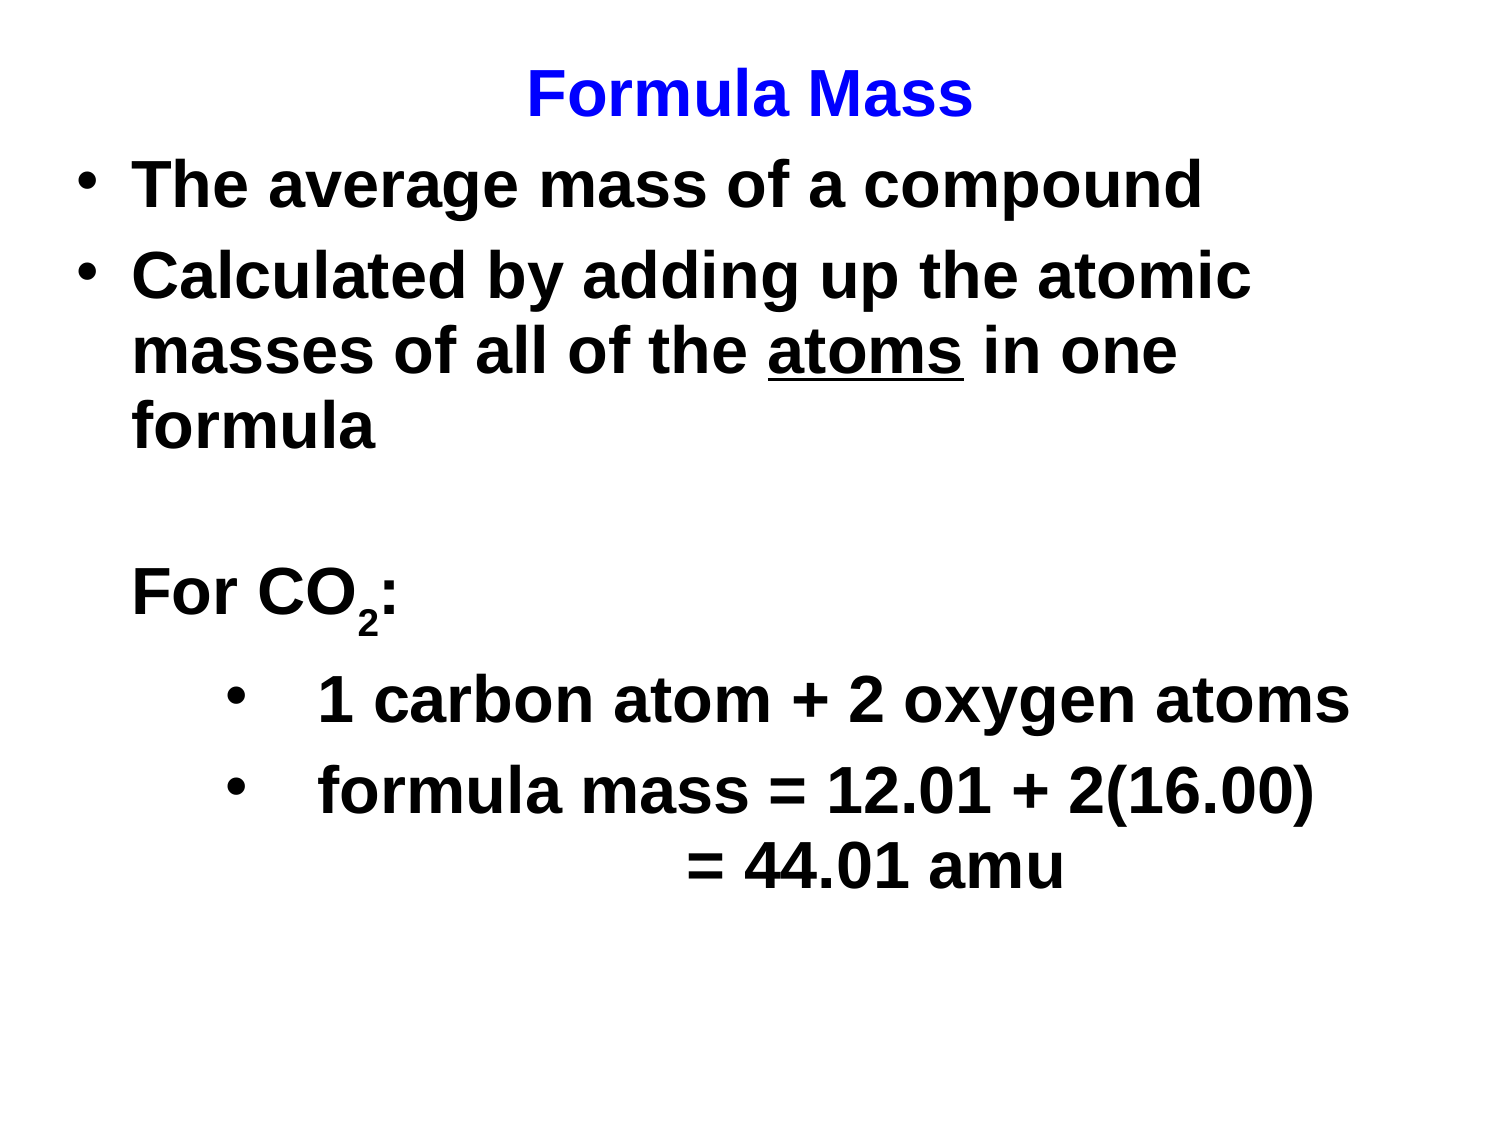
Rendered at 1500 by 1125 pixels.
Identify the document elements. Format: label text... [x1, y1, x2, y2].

text_box Formula Mass The average mass of a compound Calculated by adding up the atomic masses of all of the atoms in one formula For CO2: 1 carbon atom + 2 oxygen atoms formula mass = 12.01 + 2(16.00) = 44.01 amu [75, 45, 1425, 1005]
